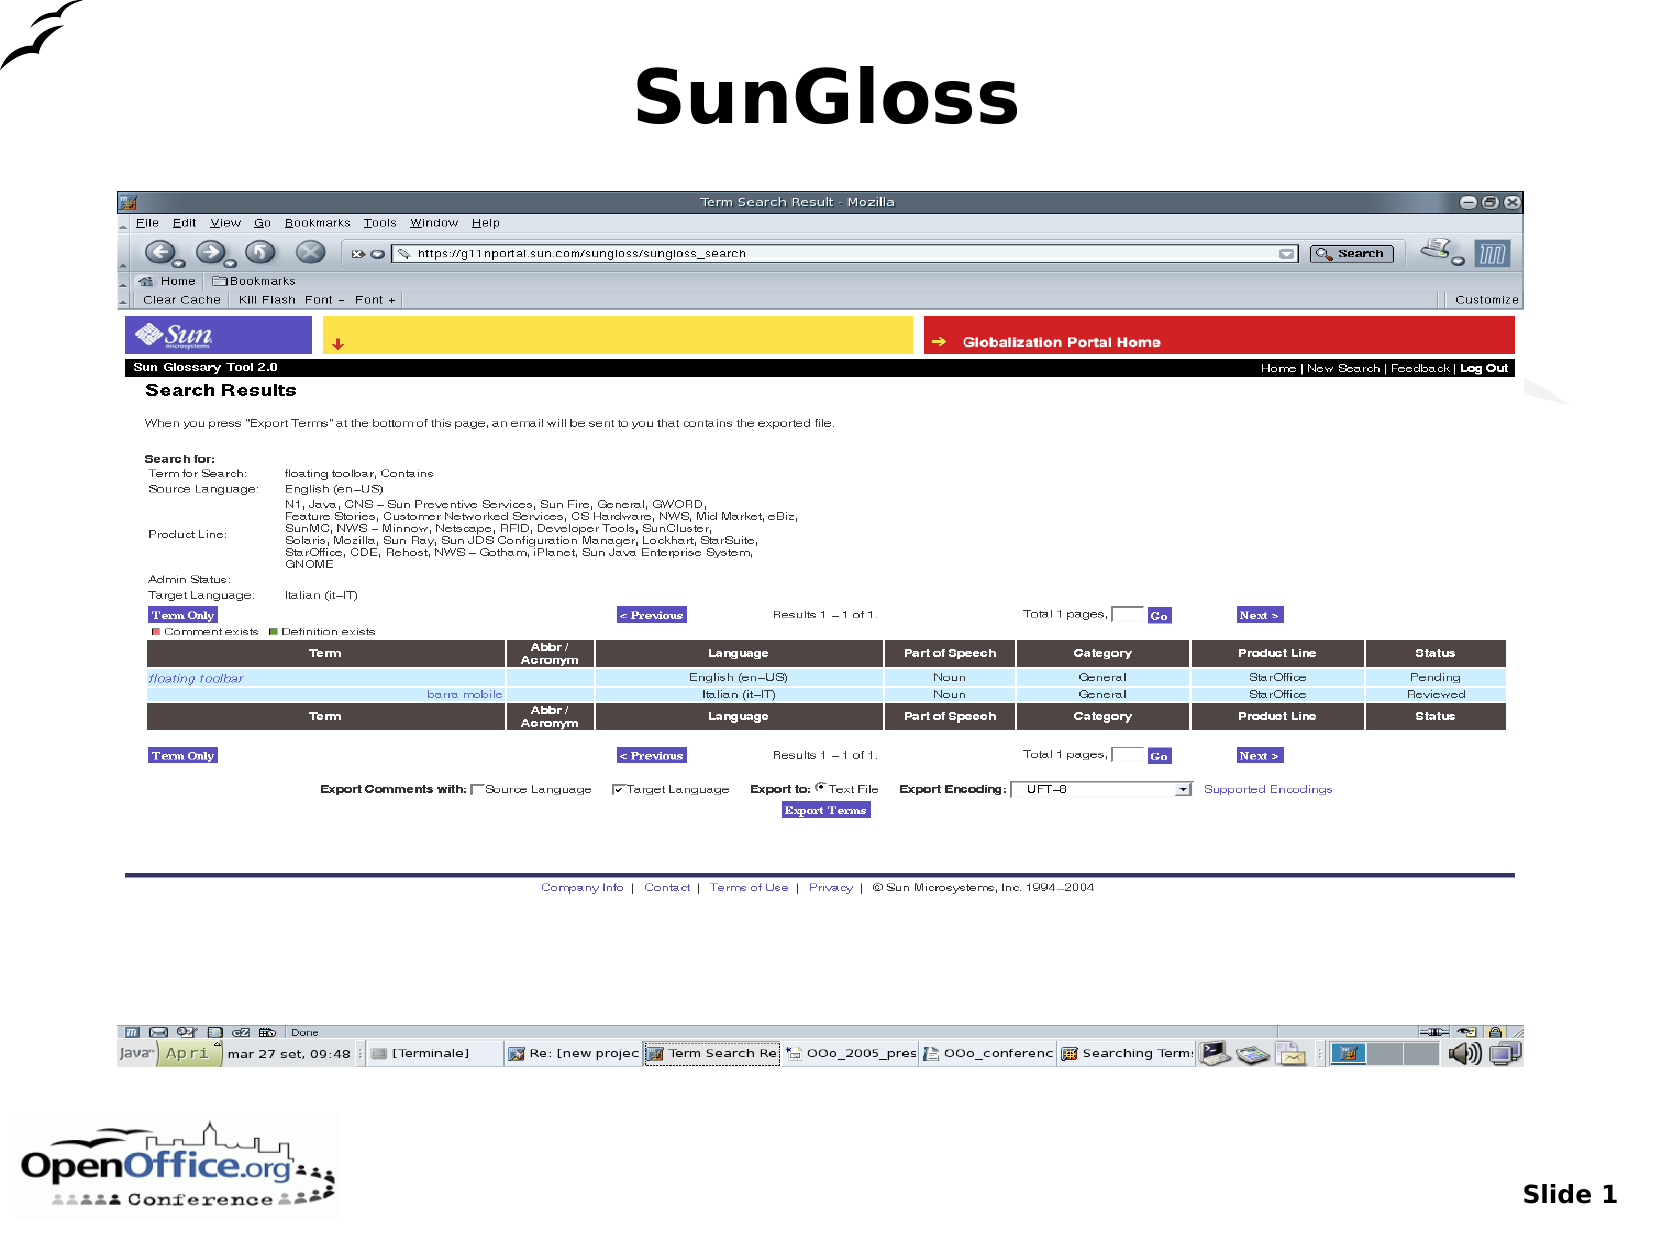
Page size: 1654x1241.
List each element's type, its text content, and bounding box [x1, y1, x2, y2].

picture [15, 1112, 341, 1220]
title SunGloss [0, 0, 1654, 196]
picture [117, 191, 1524, 1067]
